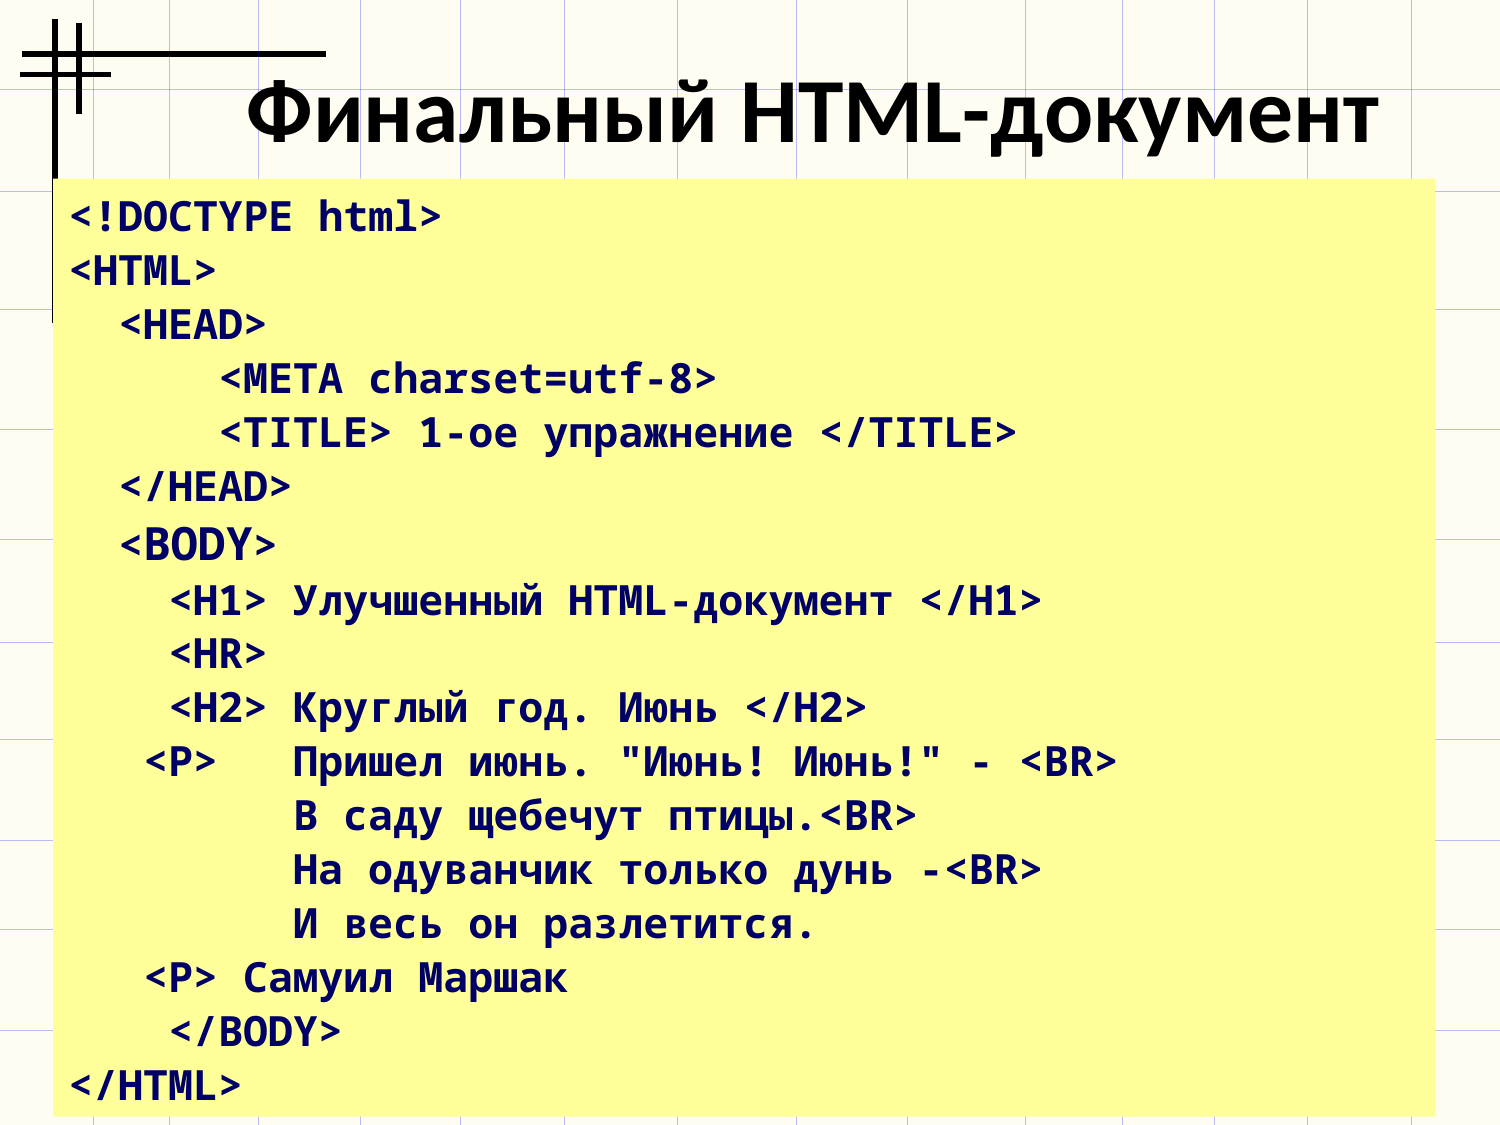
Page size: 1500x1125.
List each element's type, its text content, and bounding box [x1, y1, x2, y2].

list <!DOCTYPE html> <HTML> <HEAD> <META charset=utf-8> <TITLE> 1-ое упражнение </TITLE> </HEAD> <BODY> <H1> Улучшенный HTML-документ </H1> <HR> <H2> Круглый год. Июнь </H2> <P> Пришел июнь. "Июнь! Июнь!" - <BR> В саду щебечут птицы.<BR> На одуванчик только дунь -<BR> И весь он разлетится. <P> Самуил Маршак </BODY> </HTML> [53, 178, 1436, 1113]
title Финальный HTML-документ [116, 21, 1467, 191]
